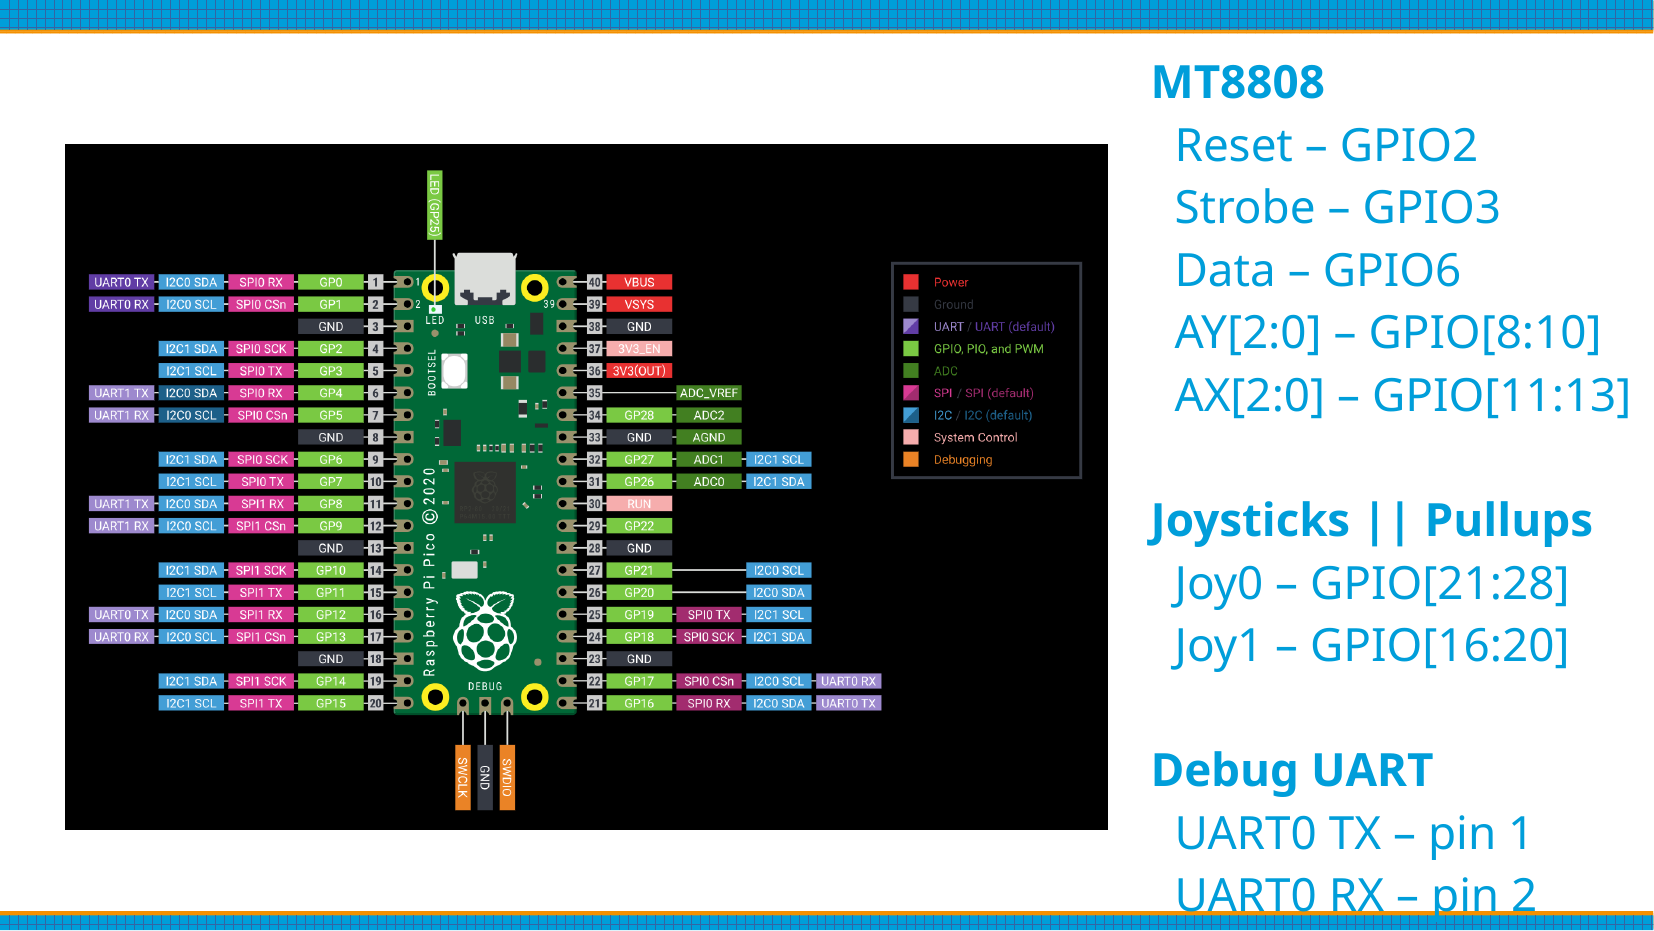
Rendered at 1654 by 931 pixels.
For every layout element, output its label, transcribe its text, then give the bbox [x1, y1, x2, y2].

text_box MT8808 Reset – GPIO2 Strobe – GPIO3 Data – GPIO6 AY[2:0] – GPIO[8:10] AX[2:0] – GPIO[11:13] Joysticks || Pullups Joy0 – GPIO[21:28] Joy1 – GPIO[16:20] Debug UART UART0 TX – pin 1 UART0 RX – pin 2 [1150, 56, 1639, 919]
picture [65, 144, 1108, 830]
